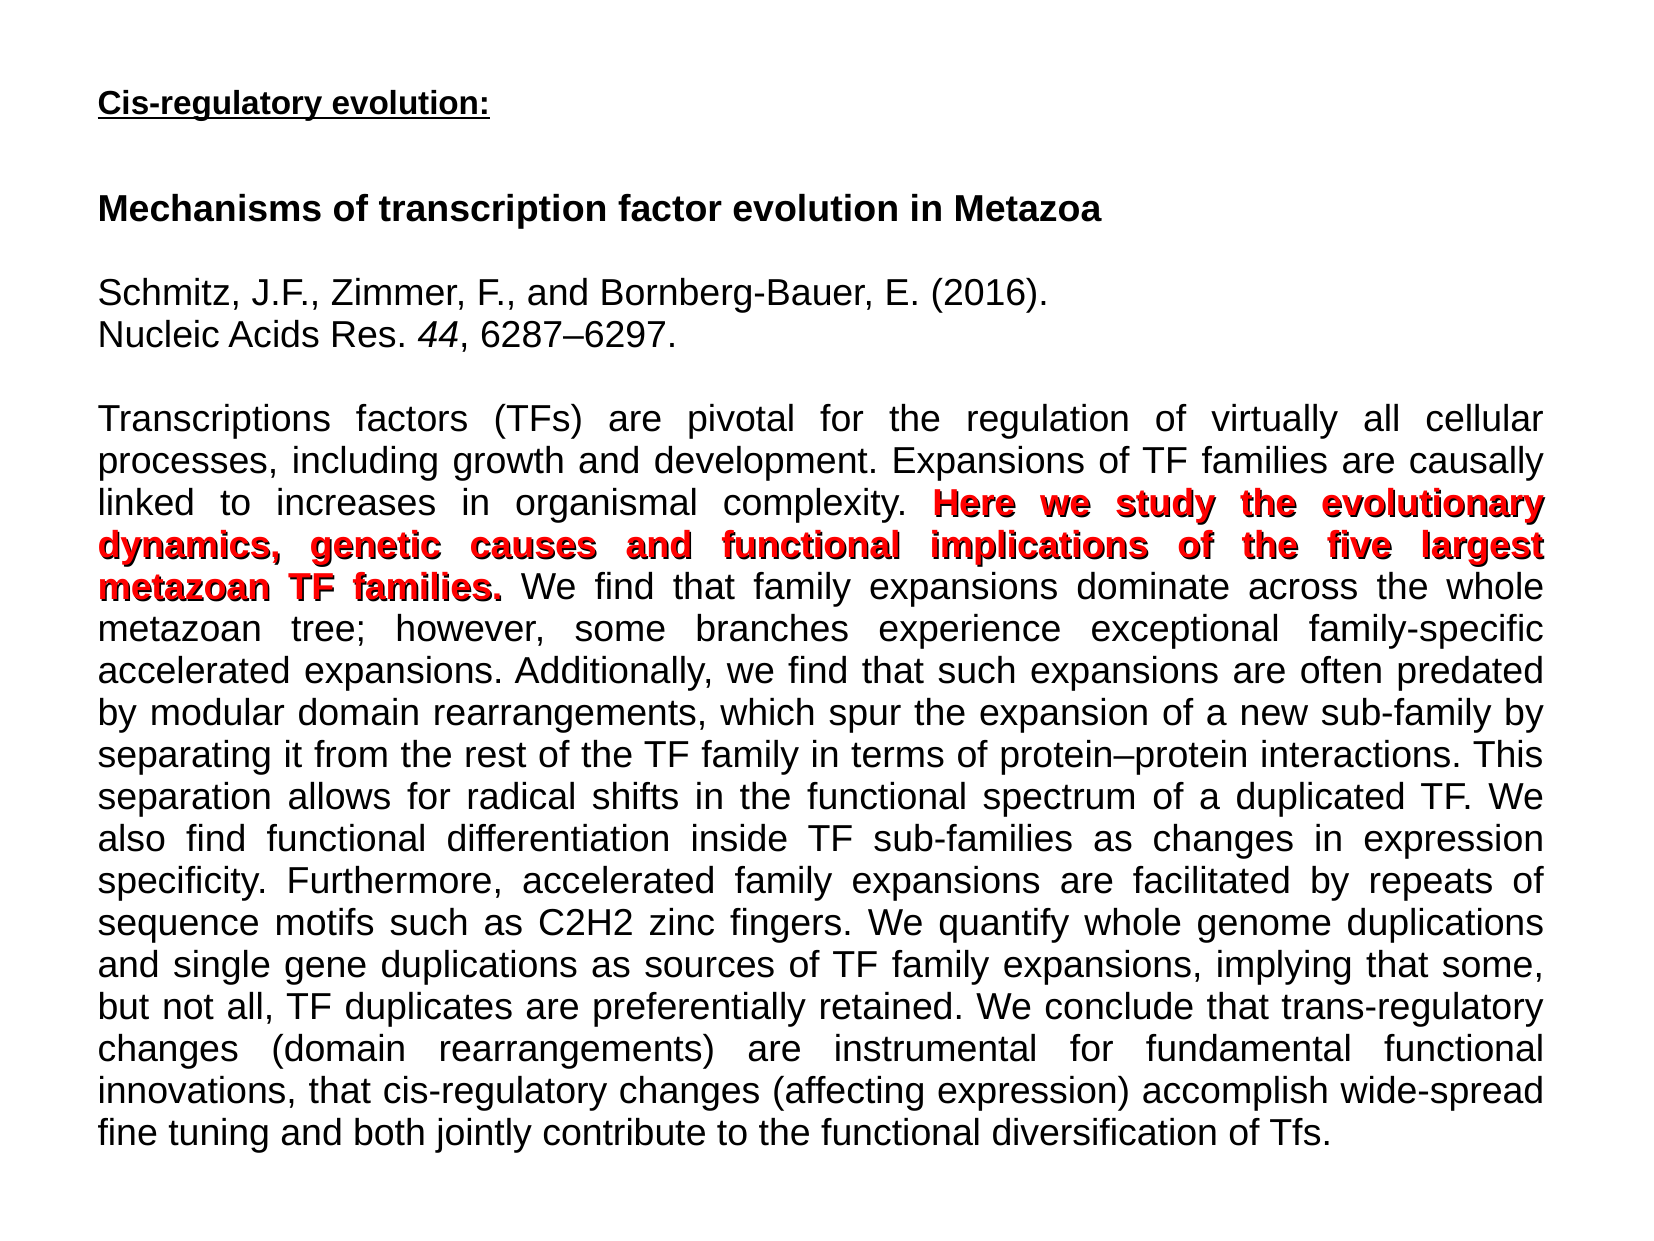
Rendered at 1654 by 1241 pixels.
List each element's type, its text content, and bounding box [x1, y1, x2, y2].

text_box Cis-regulatory evolution: Mechanisms of transcription factor evolution in Metazoa Schmitz, J.F., Zimmer, F., and Bornberg-Bauer, E. (2016). Nucleic Acids Res. 44, 6287–6297. Transcriptions factors (TFs) are pivotal for the regulation of virtually all cellular processes, including growth and development. Expansions of TF families are causally linked to increases in organismal complexity. Here we study the evolutionary dynamics, genetic causes and functional implications of the five largest metazoan TF families. We find that family expansions dominate across the whole metazoan tree; however, some branches experience exceptional family-specific accelerated expansions. Additionally, we find that such expansions are often predated by modular domain rearrangements, which spur the expansion of a new sub-family by separating it from the rest of the TF family in terms of protein–protein interactions. This separation allows for radical shifts in the functional spectrum of a duplicated TF. We also find functional differentiation inside TF sub-families as changes in expression specificity. Furthermore, accelerated family expansions are facilitated by repeats of sequence motifs such as C2H2 zinc fingers. We quantify whole genome duplications and single gene duplications as sources of TF family expansions, implying that some, but not all, TF duplicates are preferentially retained. We conclude that trans-regulatory changes (domain rearrangements) are instrumental for fundamental functional innovations, that cis-regulatory changes (affecting expression) accomplish wide-spread fine tuning and both jointly contribute to the functional diversification of Tfs. [82, 77, 1560, 1204]
